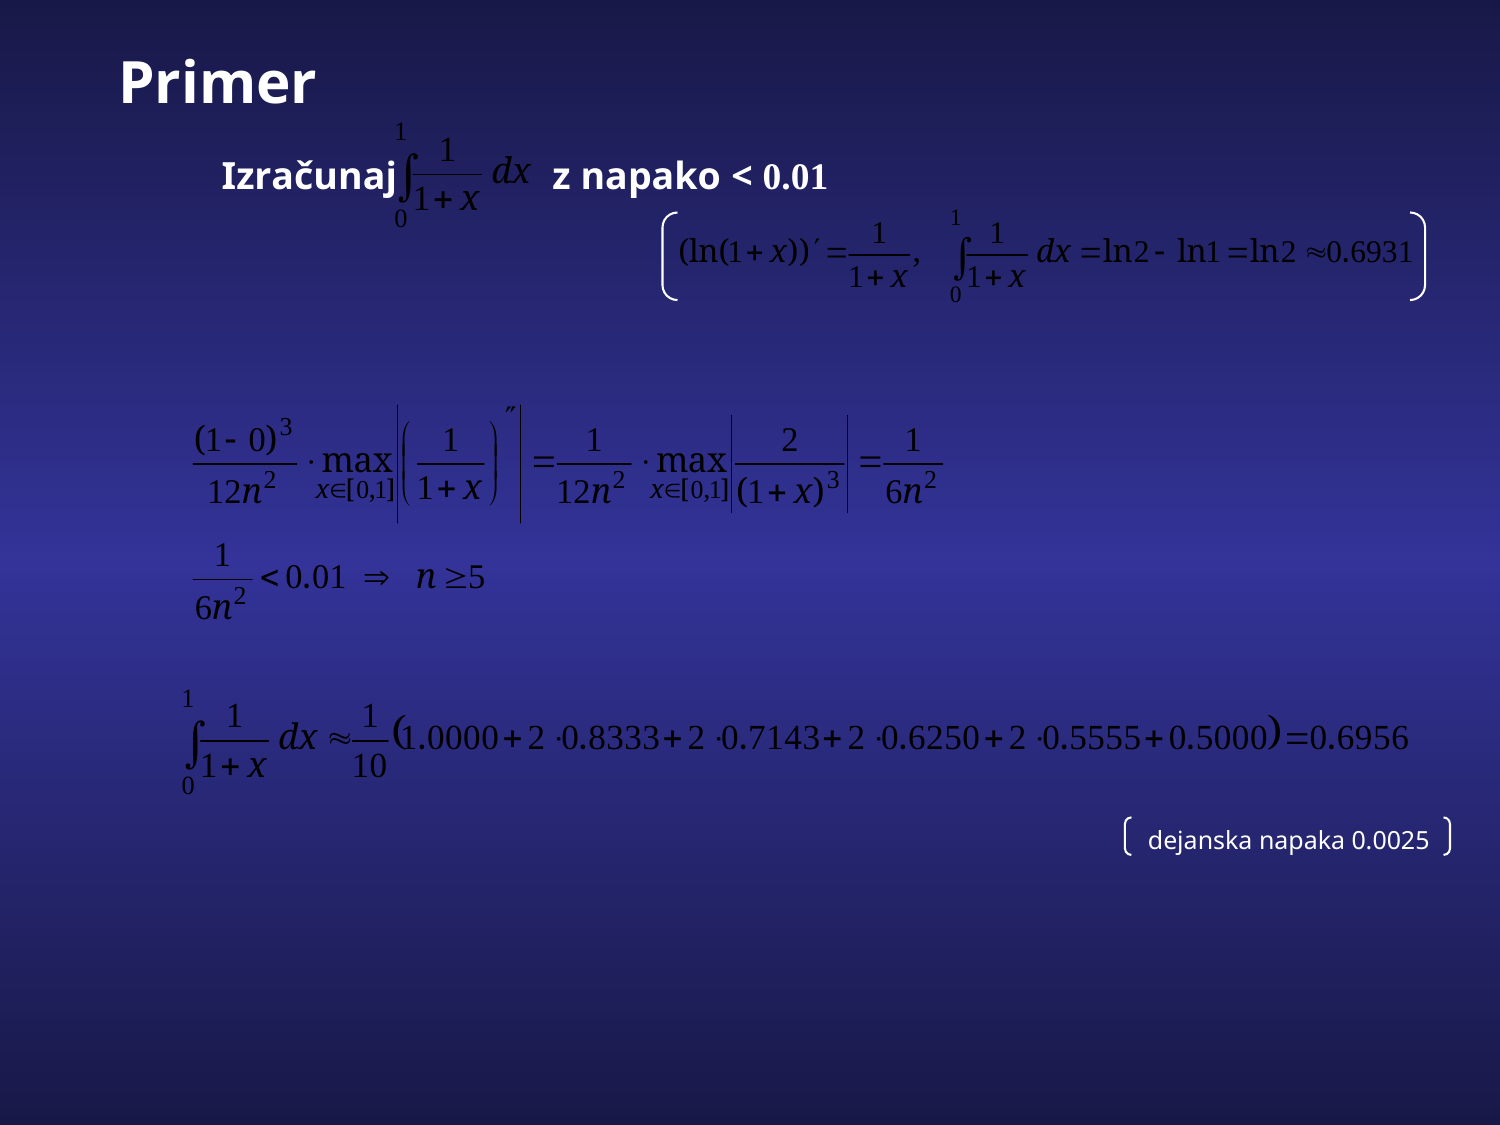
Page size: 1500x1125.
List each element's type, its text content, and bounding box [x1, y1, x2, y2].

chart [387, 112, 538, 237]
chart [174, 679, 1413, 803]
text_box Primer [103, 37, 333, 123]
text_box Izračunaj z napako < 0.01 [206, 143, 387, 205]
chart [675, 200, 1416, 311]
chart [187, 397, 951, 628]
text_box dejanska napaka 0.0025 [1133, 817, 1445, 863]
text_box Izračunaj z napako < 0.01 [538, 143, 844, 205]
